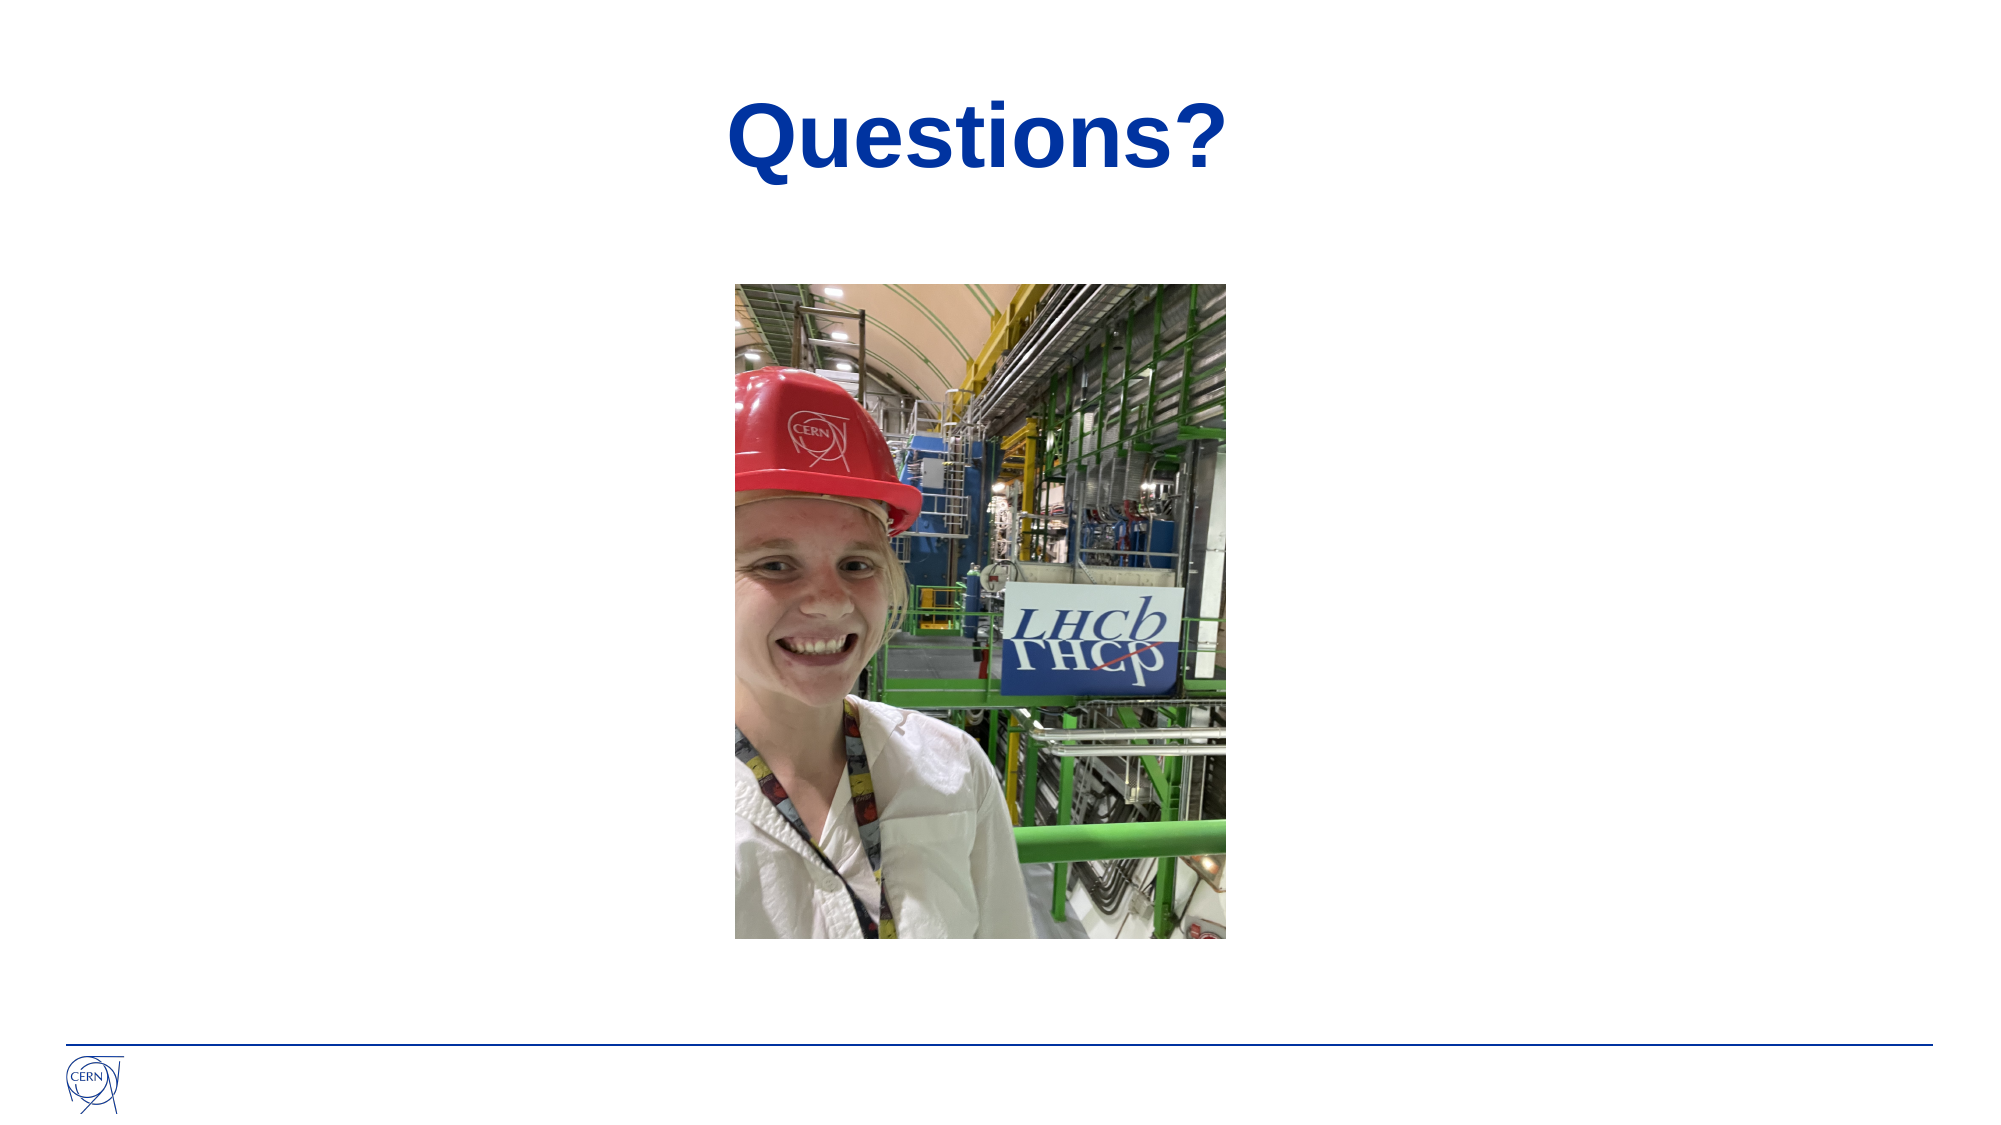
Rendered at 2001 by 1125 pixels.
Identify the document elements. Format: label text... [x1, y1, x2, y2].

title Questions? [45, 47, 1912, 225]
picture [735, 284, 1226, 940]
